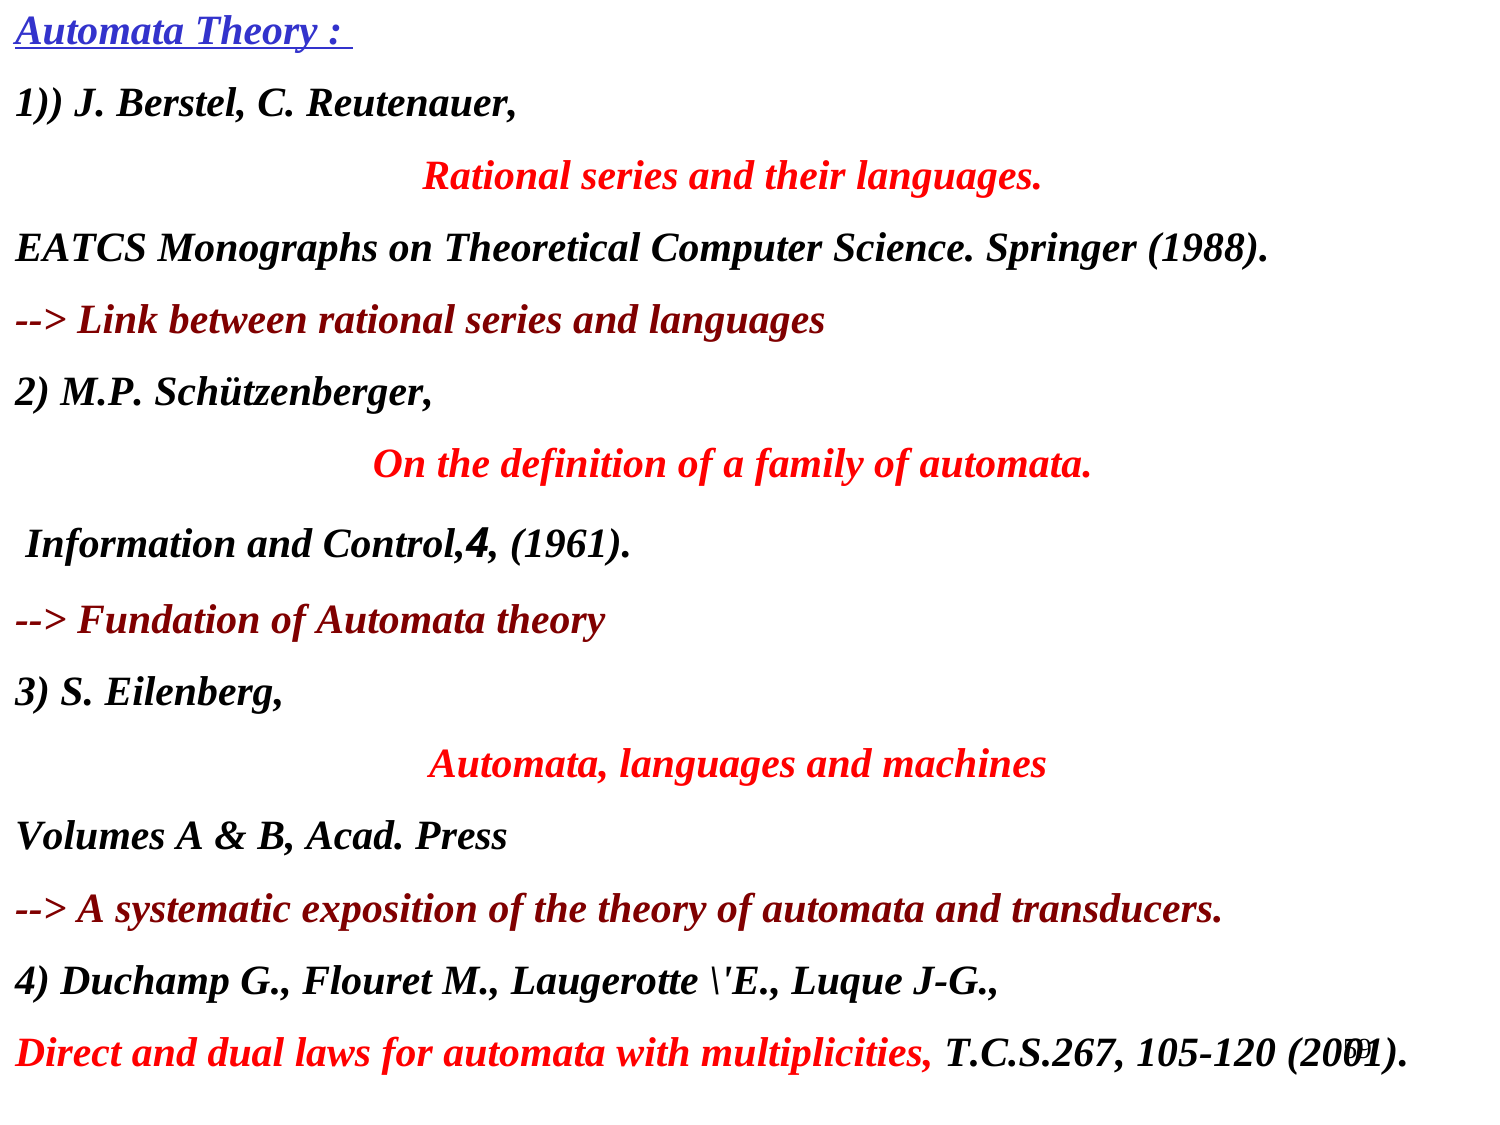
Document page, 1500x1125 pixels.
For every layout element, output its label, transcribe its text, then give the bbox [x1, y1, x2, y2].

text_box Automata Theory : 1)) J. Berstel, C. Reutenauer, Rational series and their languages. EATCS Monographs on Theoretical Computer Science. Springer (1988). --> Link between rational series and languages 2) M.P. Schützenberger, On the definition of a family of automata. Information and Control,4, (1961). --> Fundation of Automata theory 3) S. Eilenberg, Automata, languages and machines Volumes A & B, Acad. Press --> A systematic exposition of the theory of automata and transducers. 4) Duchamp G., Flouret M., Laugerotte \'E., Luque J-G., Direct and dual laws for automata with multiplicities, T.C.S.267, 105-120 (2001). [0, 0, 1477, 1125]
